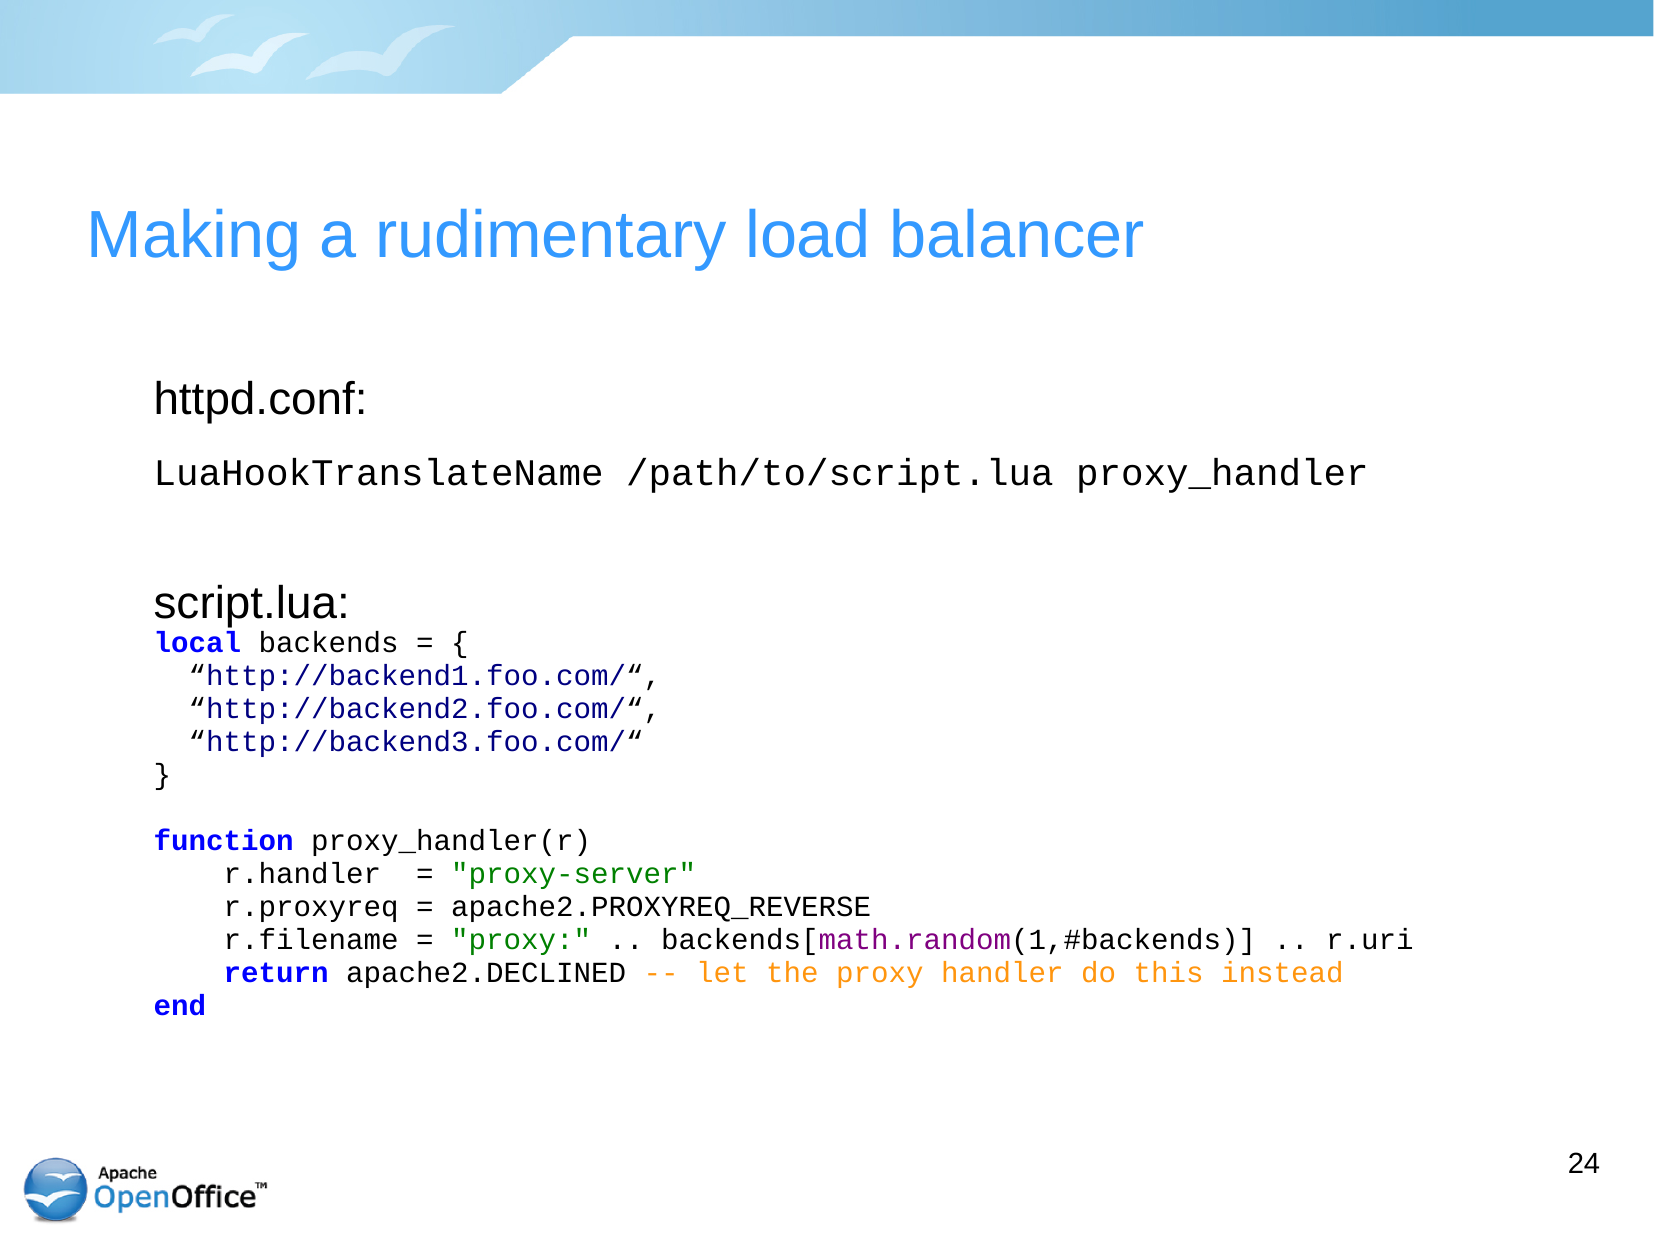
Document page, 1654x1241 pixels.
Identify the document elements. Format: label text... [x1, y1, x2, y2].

picture [0, 0, 1654, 1241]
list httpd.conf: LuaHookTranslateName /path/to/script.lua proxy_handler script.lua: local backends = { “http://backend1.foo.com/“, “http://backend2.foo.com/“, “http://backend3.foo.com/“ } function proxy_handler(r) r.handler = "proxy-server" r.proxyreq = apache2.PROXYREQ_REVERSE r.filename = "proxy:" .. backends[math.random(1,#backends)] .. r.uri return apache2.DECLINED -- let the proxy handler do this instead end [82, 372, 1571, 1093]
title Making a rudimentary load balancer [86, 130, 1576, 338]
